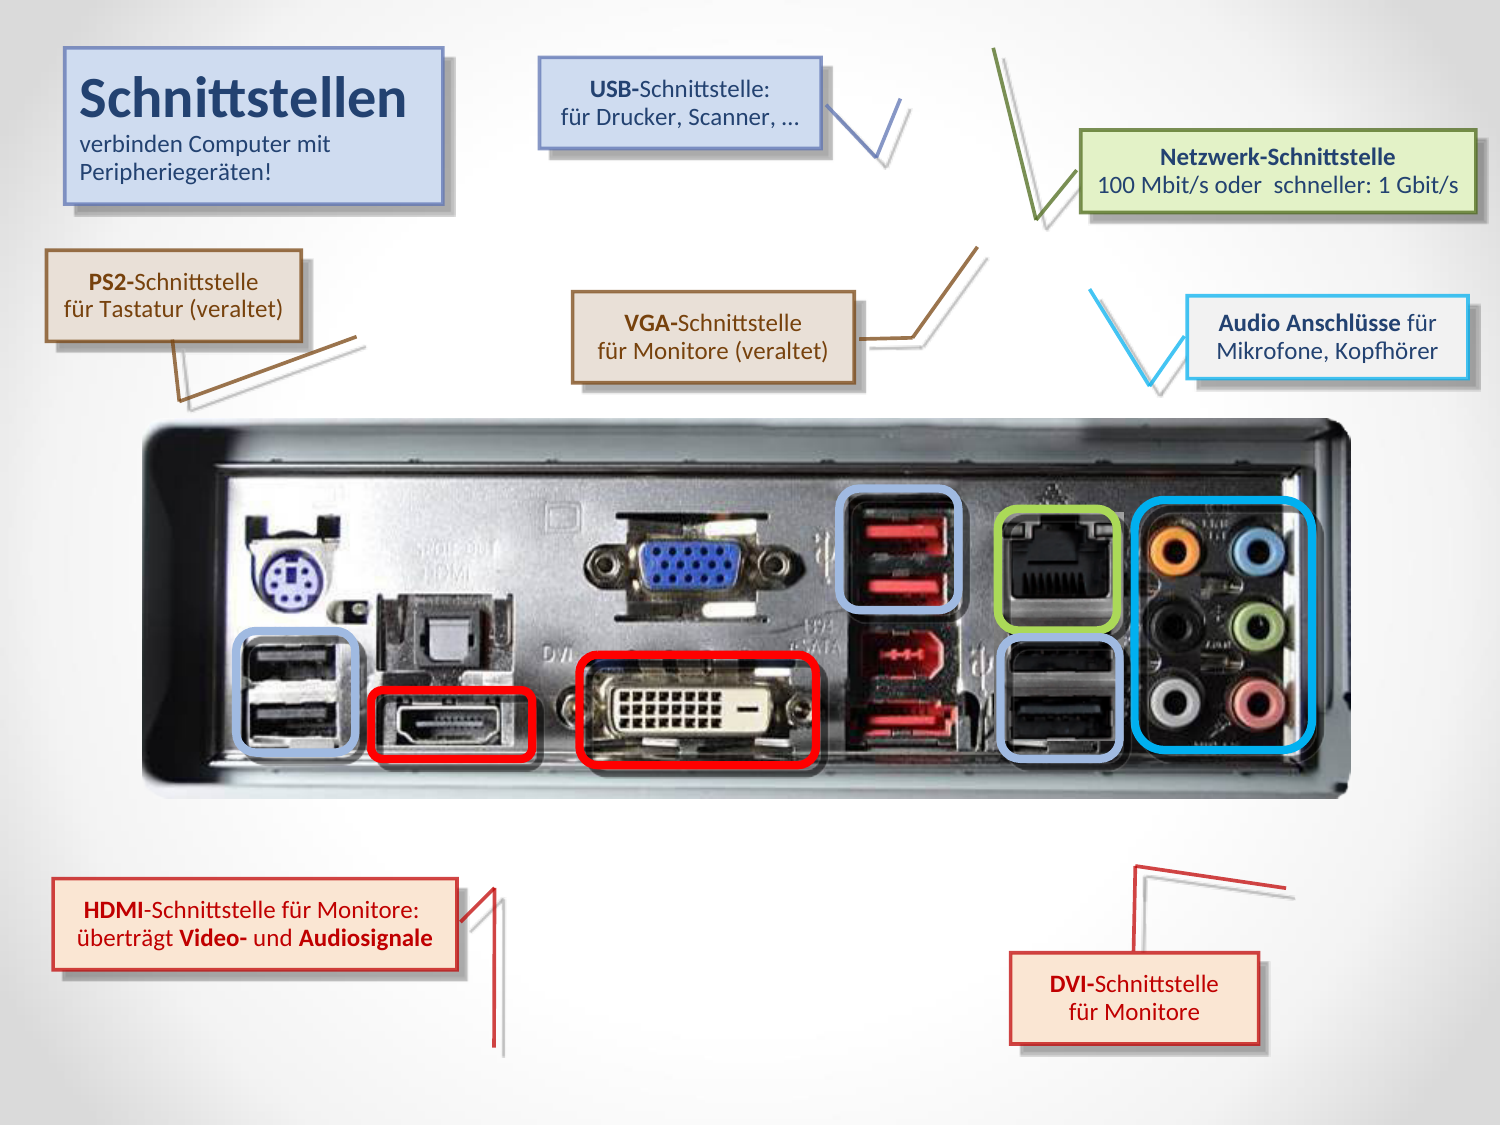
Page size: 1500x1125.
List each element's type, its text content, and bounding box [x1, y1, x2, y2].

text_box USB-Schnittstelle: für Drucker, Scanner, … [540, 57, 821, 149]
text_box Audio Anschlüsse für Mikrofone, Kopfhörer [1187, 296, 1468, 379]
text_box PS2-Schnittstelle für Tastatur (veraltet) [47, 250, 357, 402]
text_box VGA-Schnittstelle für Monitore (veraltet) [573, 292, 854, 383]
text_box Schnittstellen verbinden Computer mit Peripheriegeräten! [64, 47, 443, 205]
text_box HDMI-Schnittstelle für Monitore: überträgt Video- und Audiosignale [53, 879, 457, 970]
text_box DVI-Schnittstelle für Monitore [1011, 953, 1259, 1044]
text_box Netzwerk-Schnittstelle 100 Mbit/s oder schneller: 1 Gbit/s [1081, 130, 1476, 213]
picture [0, 0, 1500, 1125]
